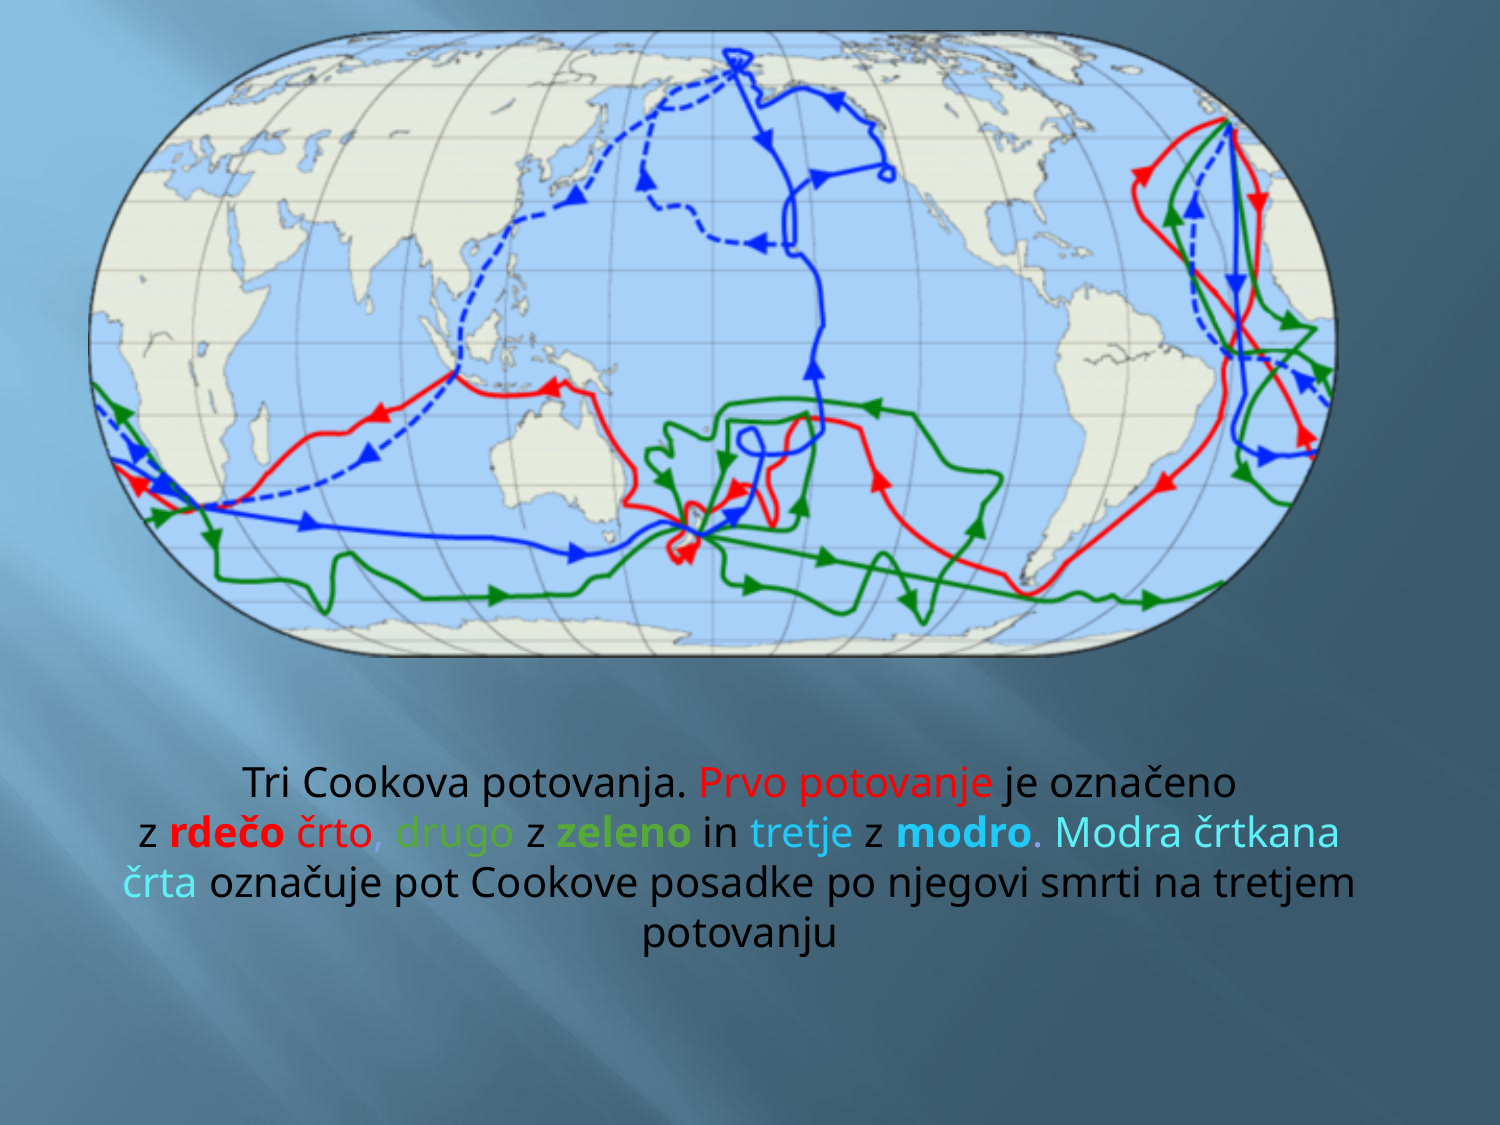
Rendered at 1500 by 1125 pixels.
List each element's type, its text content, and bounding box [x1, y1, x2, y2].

picture [0, 0, 1500, 1125]
title Tri Cookova potovanja. Prvo potovanje je označeno z rdečo črto, drugo z zeleno in tretje z modro. Modra črtkana črta označuje pot Cookove posadke po njegovi smrti na tretjem potovanju [100, 798, 1380, 913]
